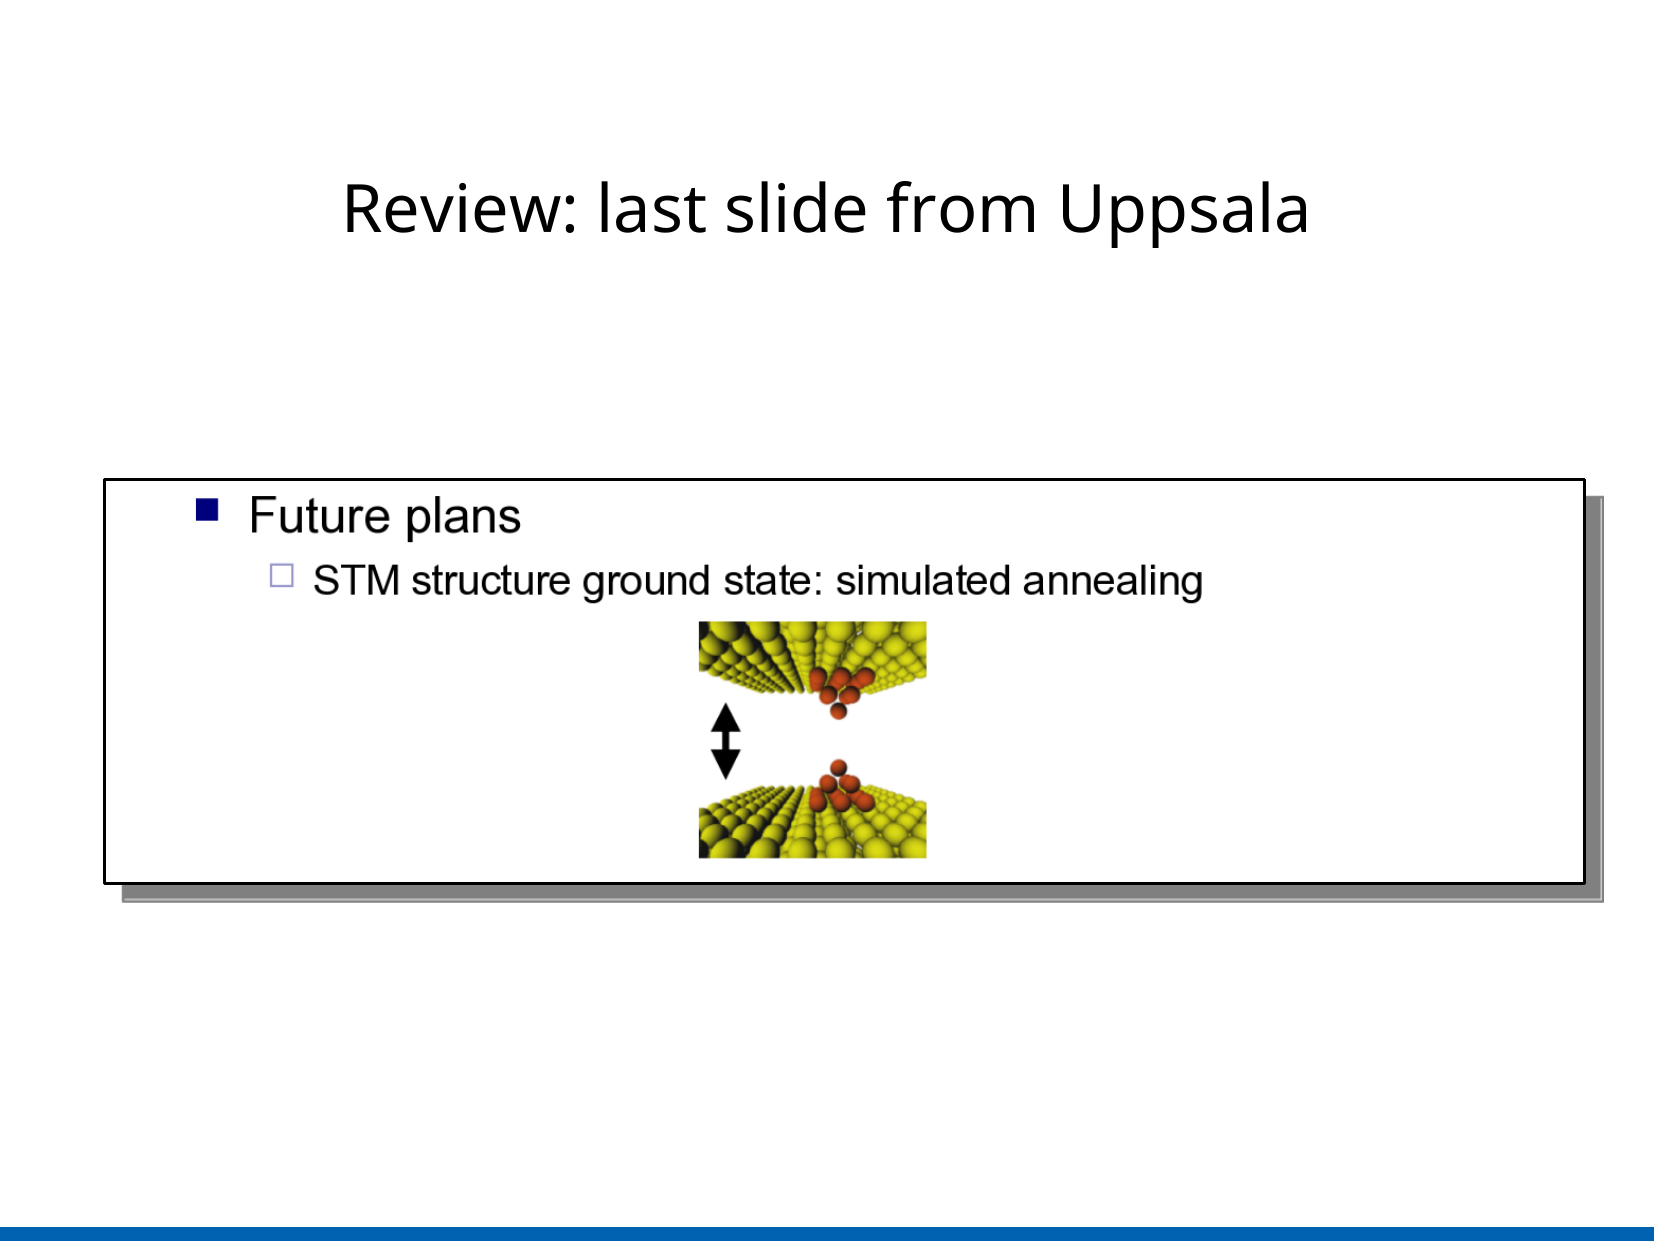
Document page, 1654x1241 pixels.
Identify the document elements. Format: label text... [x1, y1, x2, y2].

title Review: last slide from Uppsala [121, 102, 1534, 310]
picture [106, 480, 1583, 882]
